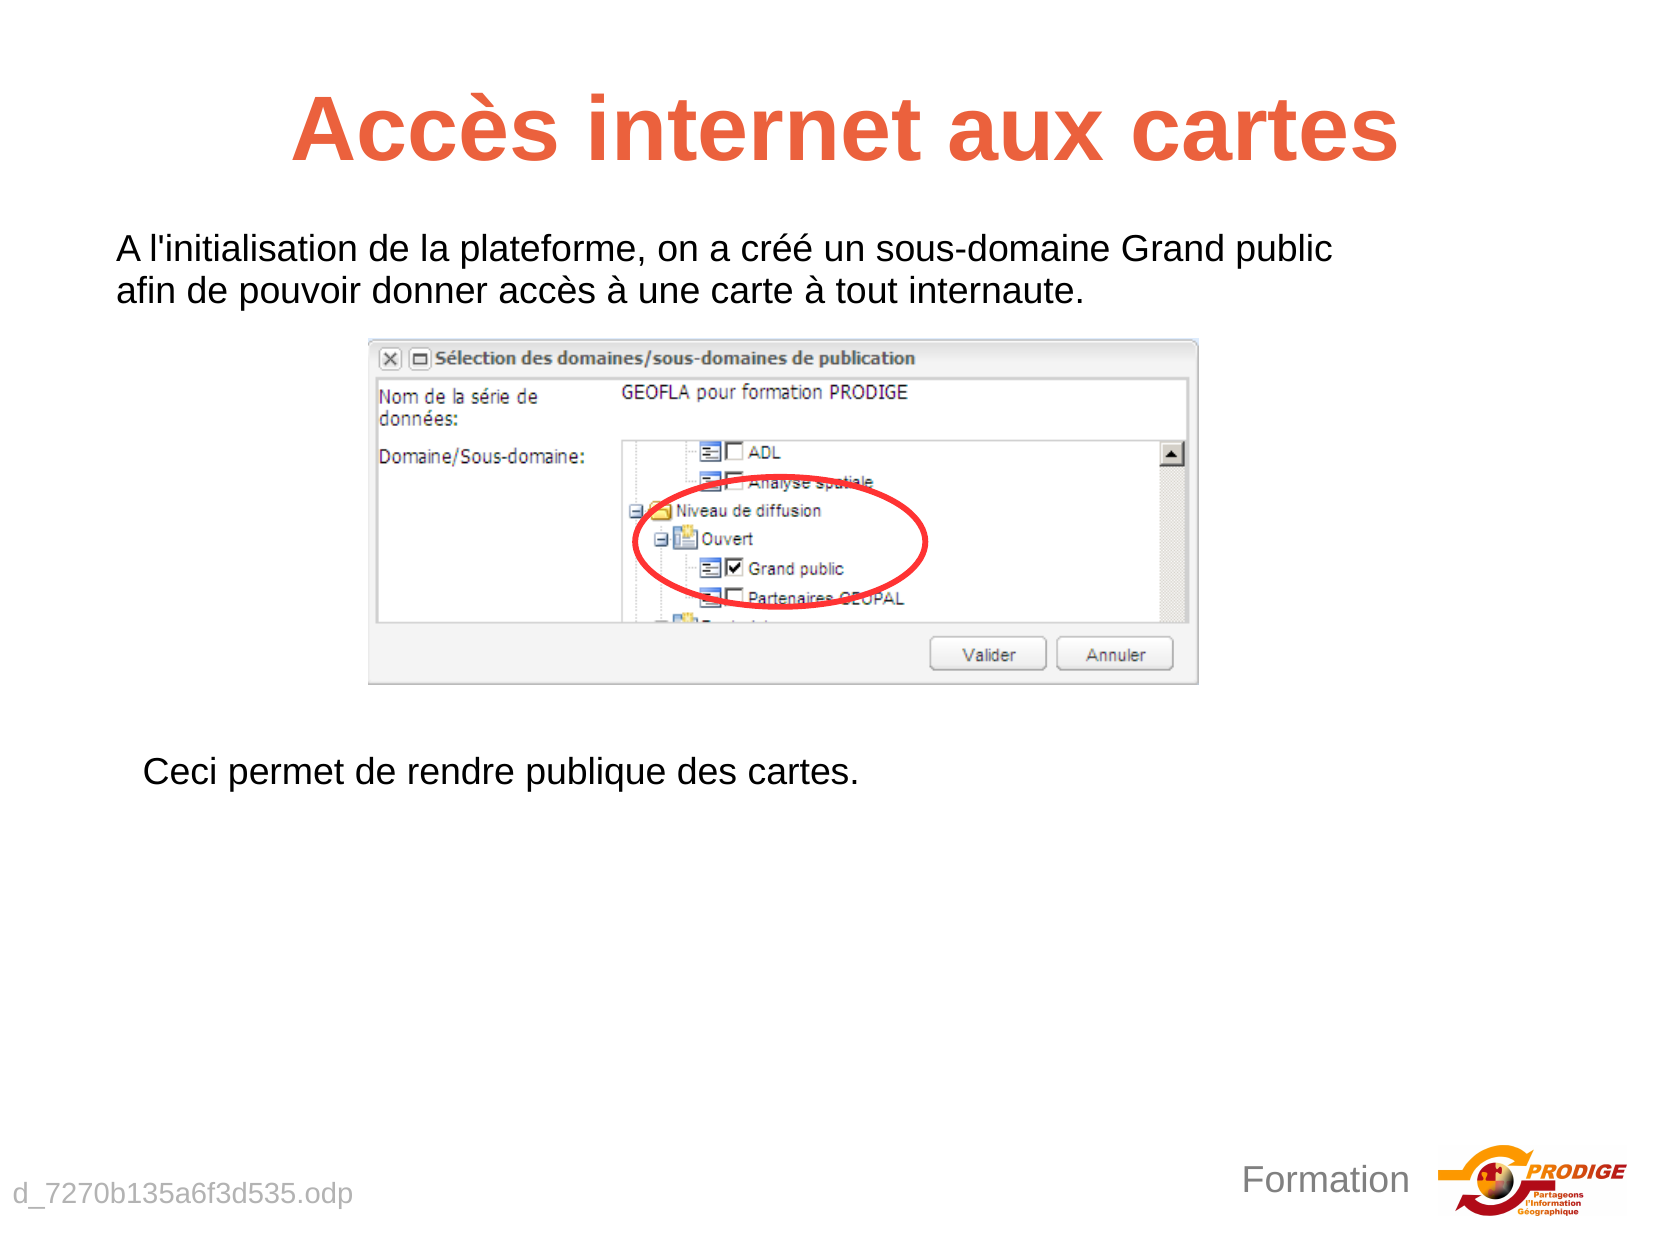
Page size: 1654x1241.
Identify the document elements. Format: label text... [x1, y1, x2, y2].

text_box Accès internet aux cartes [149, 77, 1543, 180]
text_box Ceci permet de rendre publique des cartes. [127, 742, 886, 842]
picture [368, 338, 1199, 685]
text_box A l'initialisation de la plateforme, on a créé un sous-domaine Grand public afin de pouvoir donner accès à une carte à tout internaute. [101, 219, 1349, 361]
picture [1438, 1145, 1627, 1216]
